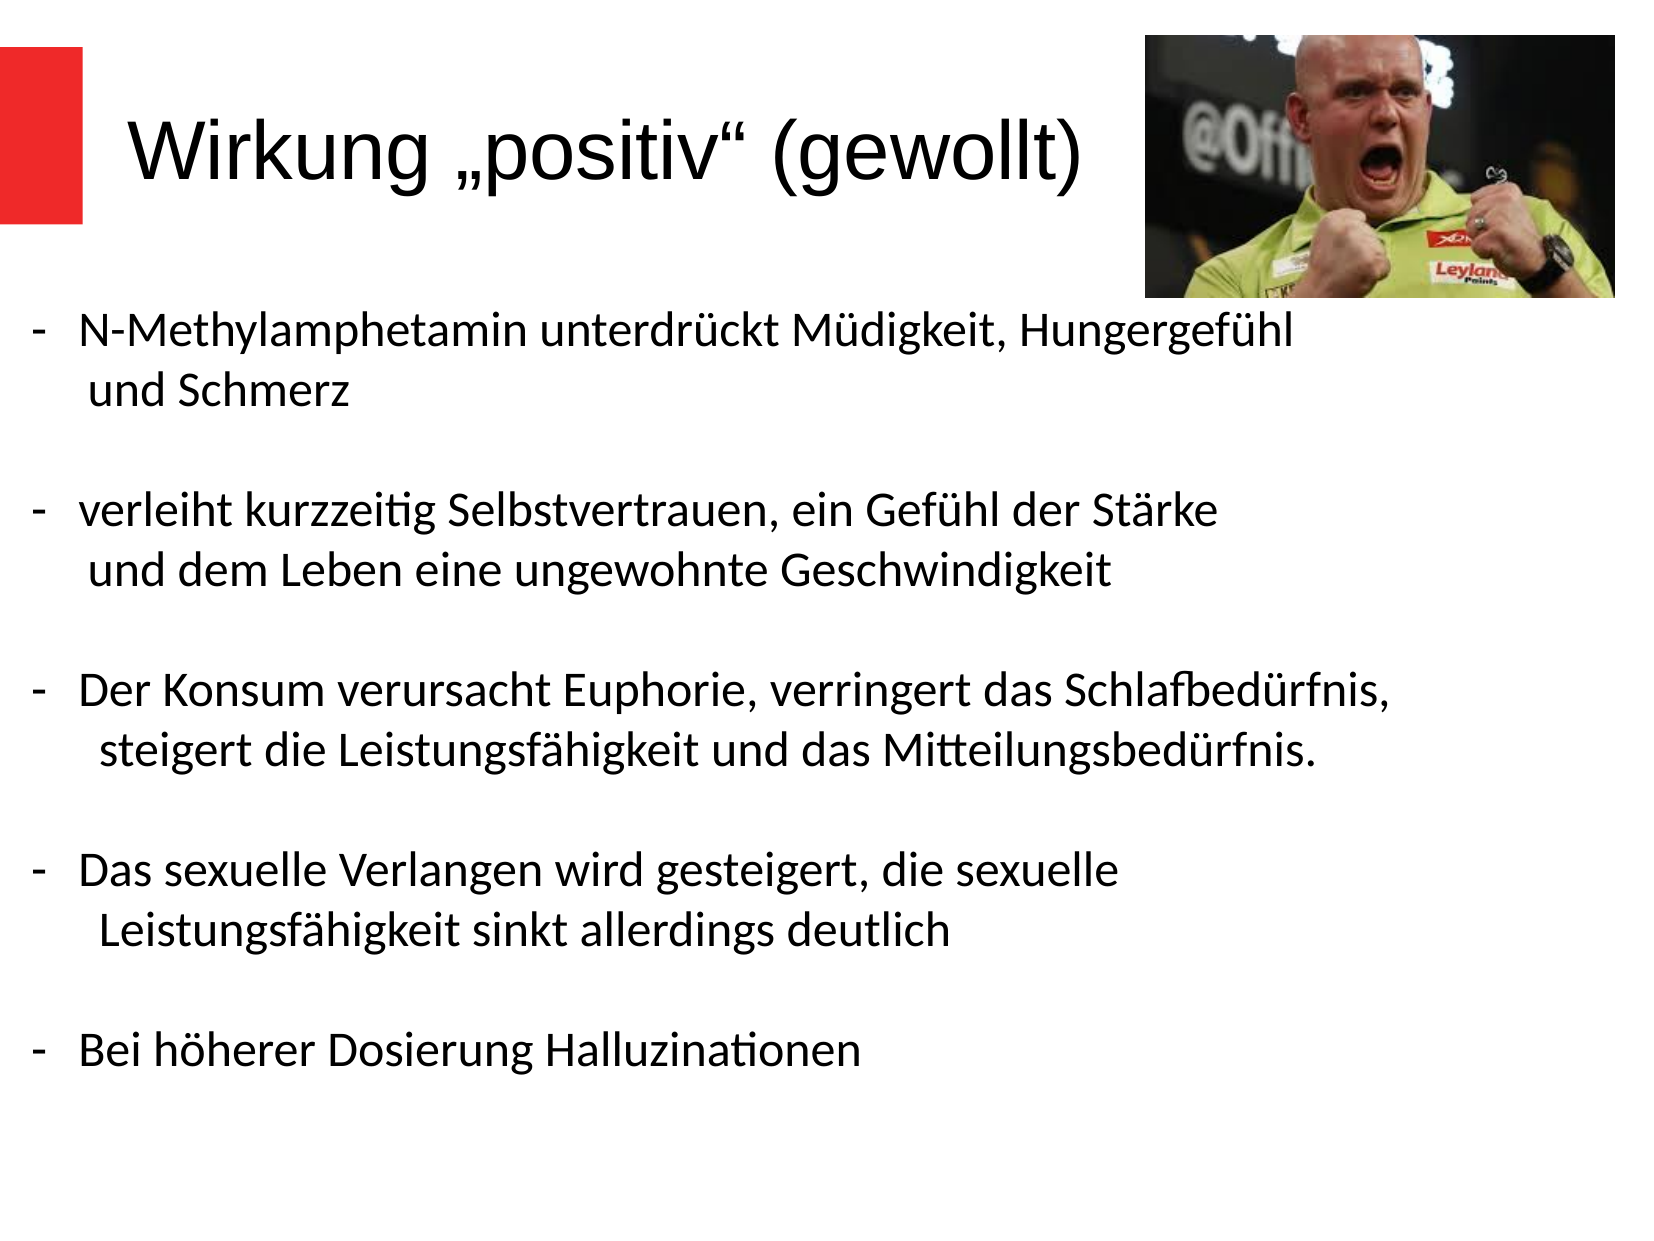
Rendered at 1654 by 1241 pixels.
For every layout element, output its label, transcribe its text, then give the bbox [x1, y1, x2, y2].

picture [1145, 35, 1615, 298]
text_box N-Methylamphetamin unterdrückt Müdigkeit, Hungergefühl und Schmerz verleiht kurzzeitig Selbstvertrauen, ein Gefühl der Stärke und dem Leben eine ungewohnte Geschwindigkeit Der Konsum verursacht Euphorie, verringert das Schlafbedürfnis, steigert die Leistungsfähigkeit und das Mitteilungsbedürfnis. Das sexuelle Verlangen wird gesteigert, die sexuelle Leistungsfähigkeit sinkt allerdings deutlich Bei höherer Dosierung Halluzinationen [16, 288, 1501, 1130]
text_box Wirkung „positiv“ (gewollt) [112, 88, 1111, 206]
